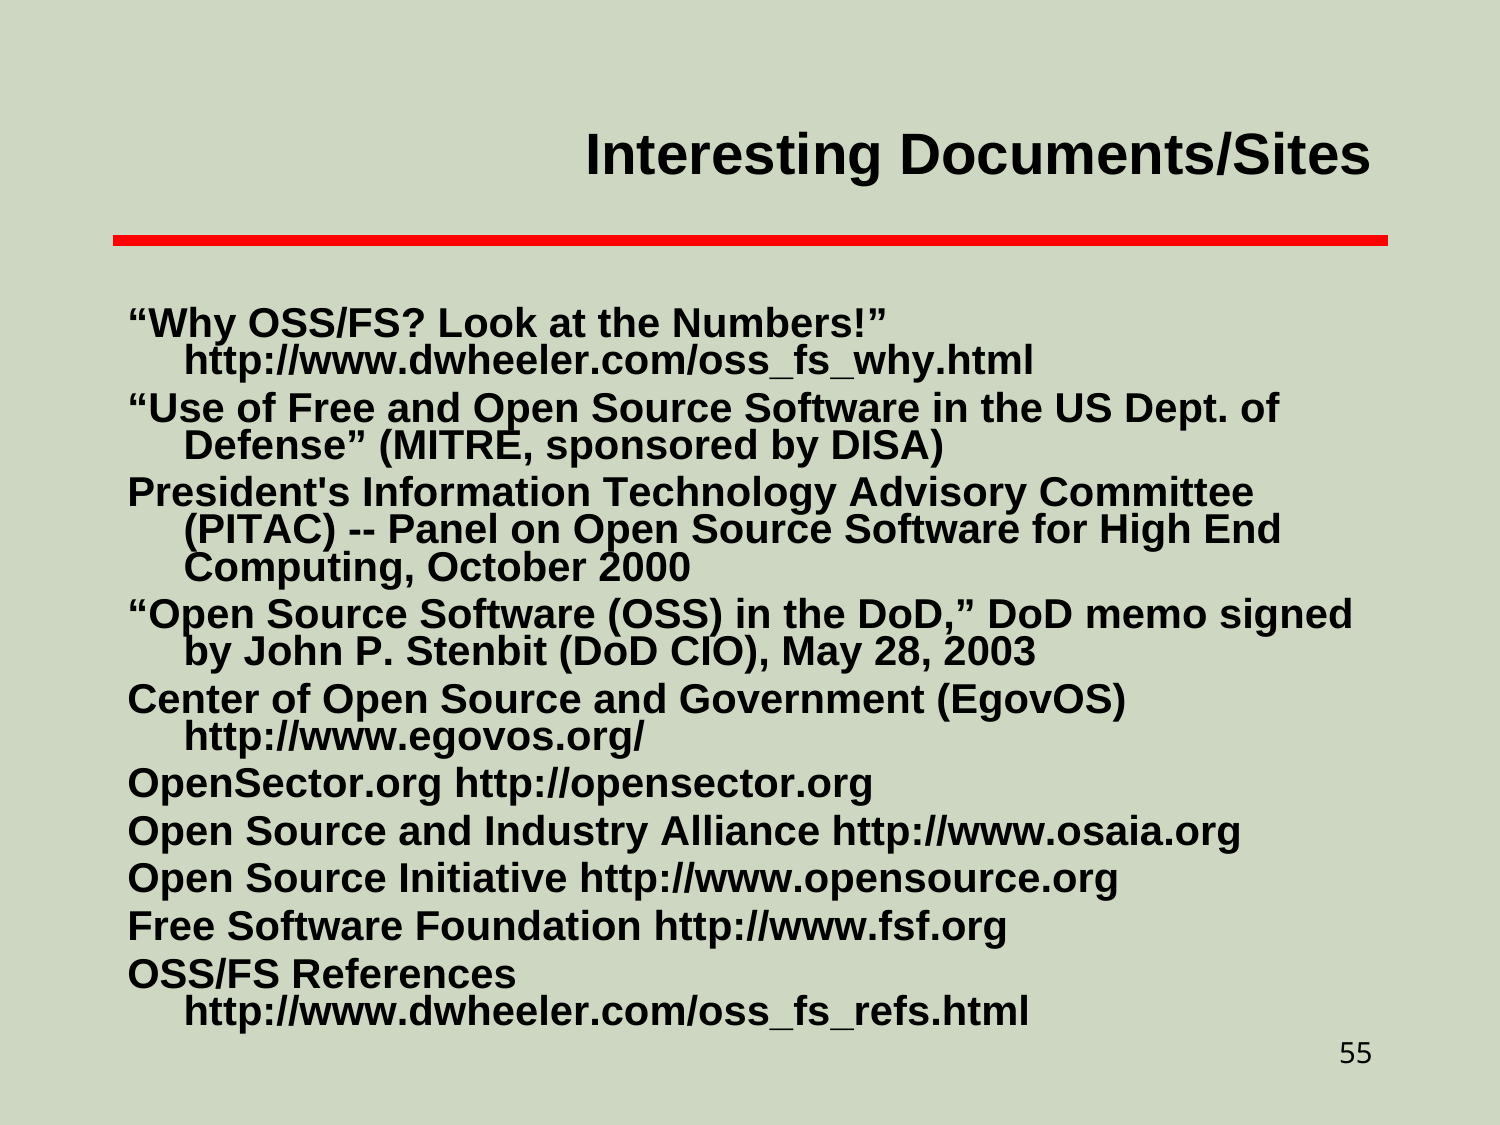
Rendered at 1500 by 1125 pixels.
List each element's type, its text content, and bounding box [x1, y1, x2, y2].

list “Why OSS/FS? Look at the Numbers!” http://www.dwheeler.com/oss_fs_why.html “Use of Free and Open Source Software in the US Dept. of Defense” (MITRE, sponsored by DISA) President's Information Technology Advisory Committee (PITAC) -- Panel on Open Source Software for High End Computing, October 2000 “Open Source Software (OSS) in the DoD,” DoD memo signed by John P. Stenbit (DoD CIO), May 28, 2003 Center of Open Source and Government (EgovOS) http://www.egovos.org/ OpenSector.org http://opensector.org Open Source and Industry Alliance http://www.osaia.org Open Source Initiative http://www.opensource.org Free Software Foundation http://www.fsf.org OSS/FS References http://www.dwheeler.com/oss_fs_refs.html [112, 299, 1388, 1050]
title Interesting Documents/Sites [337, 85, 1388, 224]
